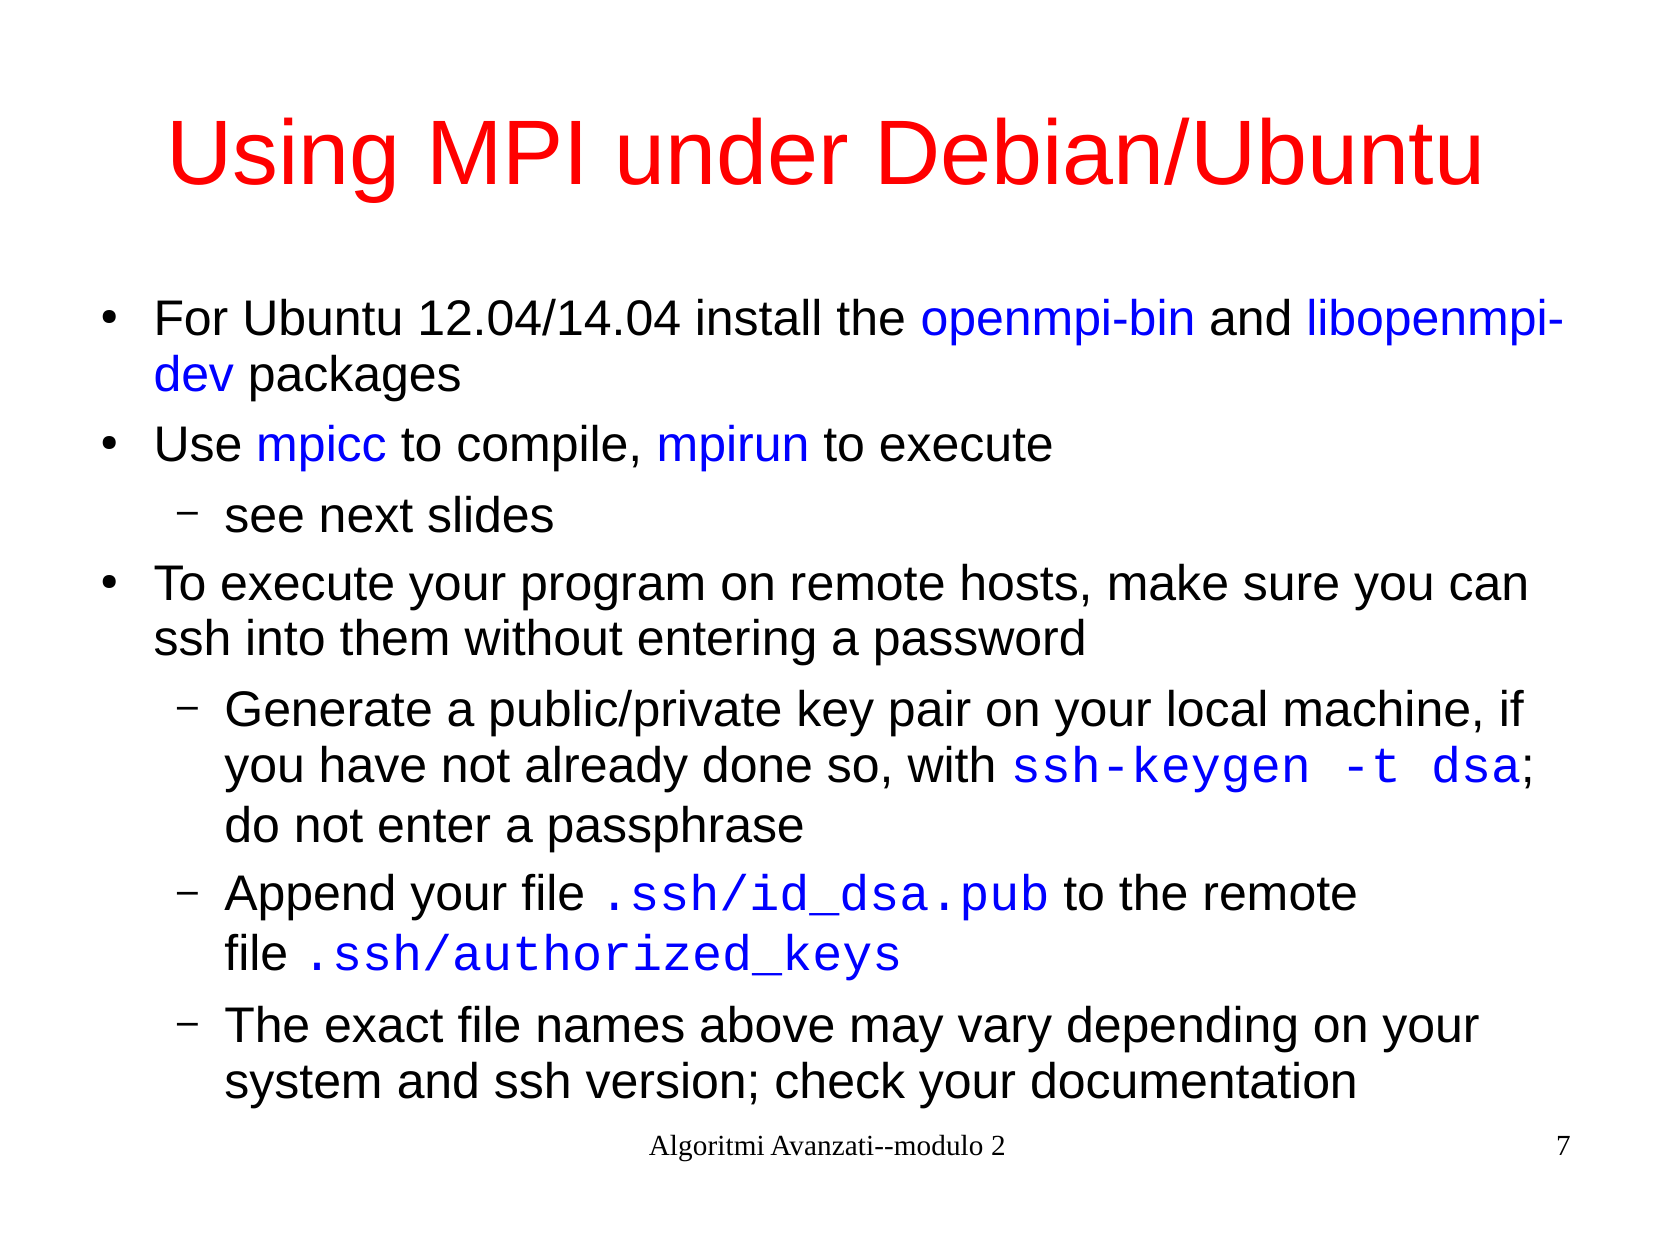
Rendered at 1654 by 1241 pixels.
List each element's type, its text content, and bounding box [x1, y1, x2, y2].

title Using MPI under Debian/Ubuntu [82, 49, 1571, 257]
list For Ubuntu 12.04/14.04 install the openmpi-bin and libopenmpi-dev packages Use mpicc to compile, mpirun to execute see next slides To execute your program on remote hosts, make sure you can ssh into them without entering a password Generate a public/private key pair on your local machine, if you have not already done so, with ssh-keygen -t dsa; do not enter a passphrase Append your file .ssh/id_dsa.pub to the remote file .ssh/authorized_keys The exact file names above may vary depending on your system and ssh version; check your documentation [82, 290, 1571, 1116]
